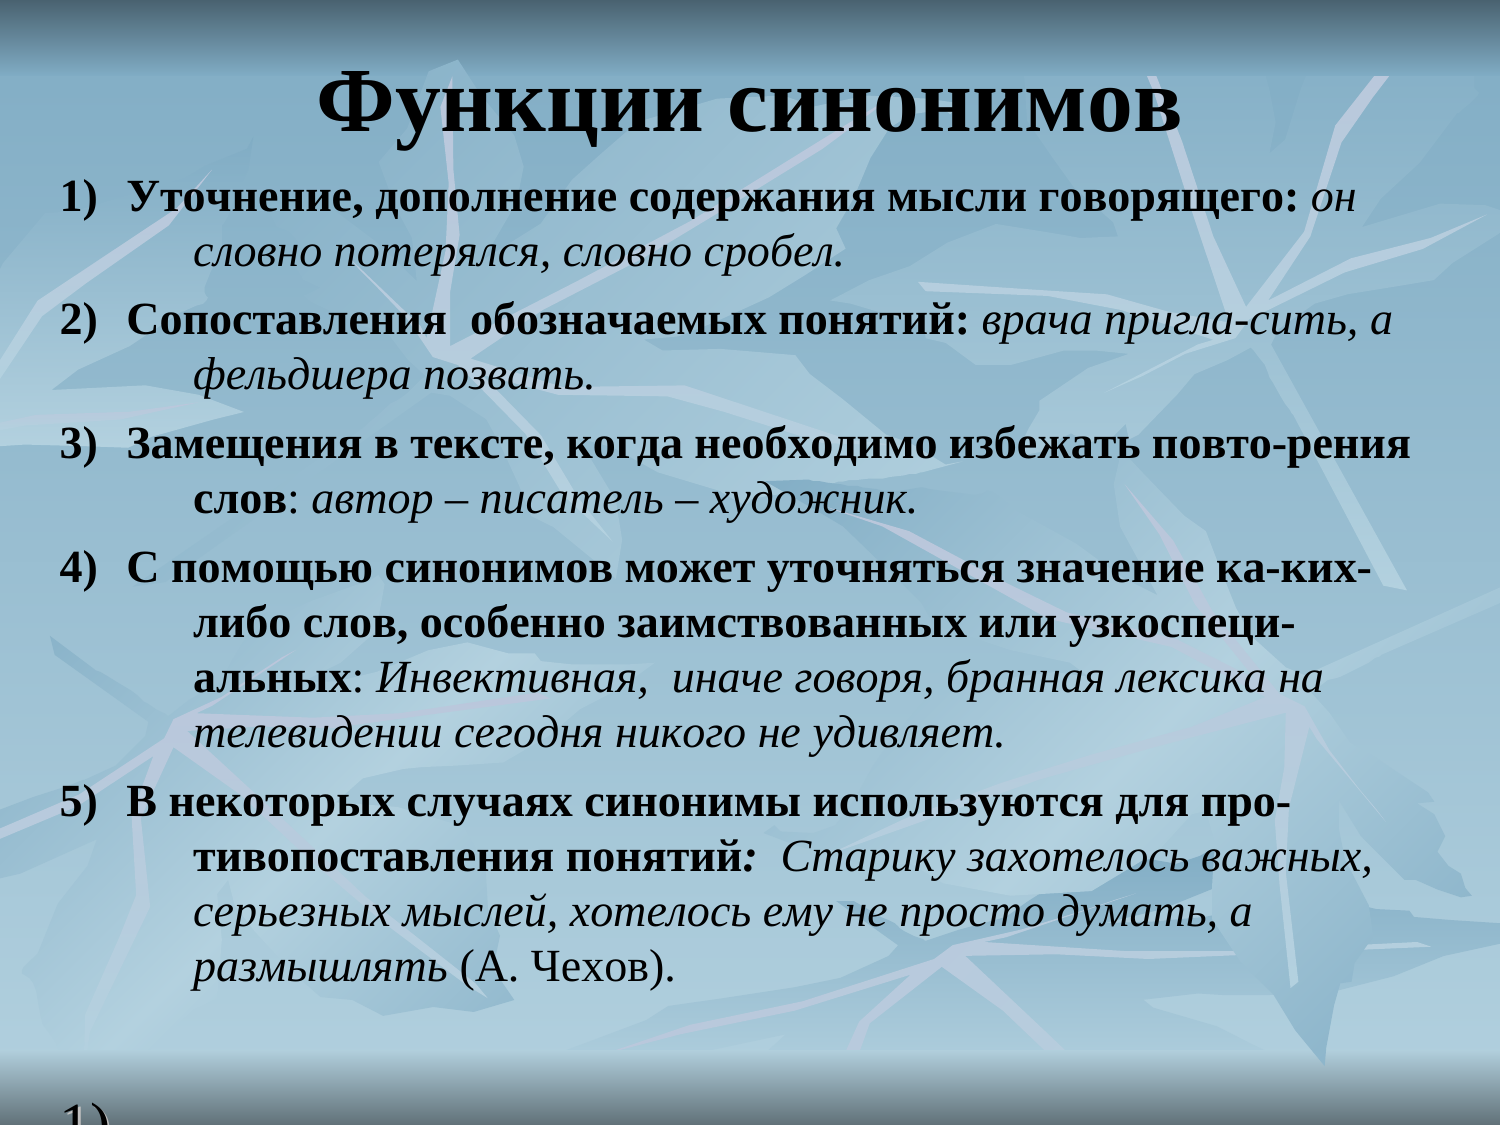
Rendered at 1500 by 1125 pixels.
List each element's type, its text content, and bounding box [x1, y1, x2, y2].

list Уточнение, дополнение содержания мысли говорящего: он словно потерялся, словно сробел. Сопоставления обозначаемых понятий: врача пригла-сить, а фельдшера позвать. Замещения в тексте, когда необходимо избежать повто-рения слов: автор – писатель – художник. С помощью синонимов может уточняться значение ка-ких-либо слов, особенно заимствованных или узкоспеци-альных: Инвективная, иначе говоря, бранная лексика на телевидении сегодня никого не удивляет. В некоторых случаях синонимы используются для про-тивопоставления понятий: Старику захотелось важных, серьезных мыслей, хотелось ему не просто думать, а размышлять (А. Чехов). [44, 157, 1450, 1006]
title Функции синонимов [75, 20, 1426, 157]
